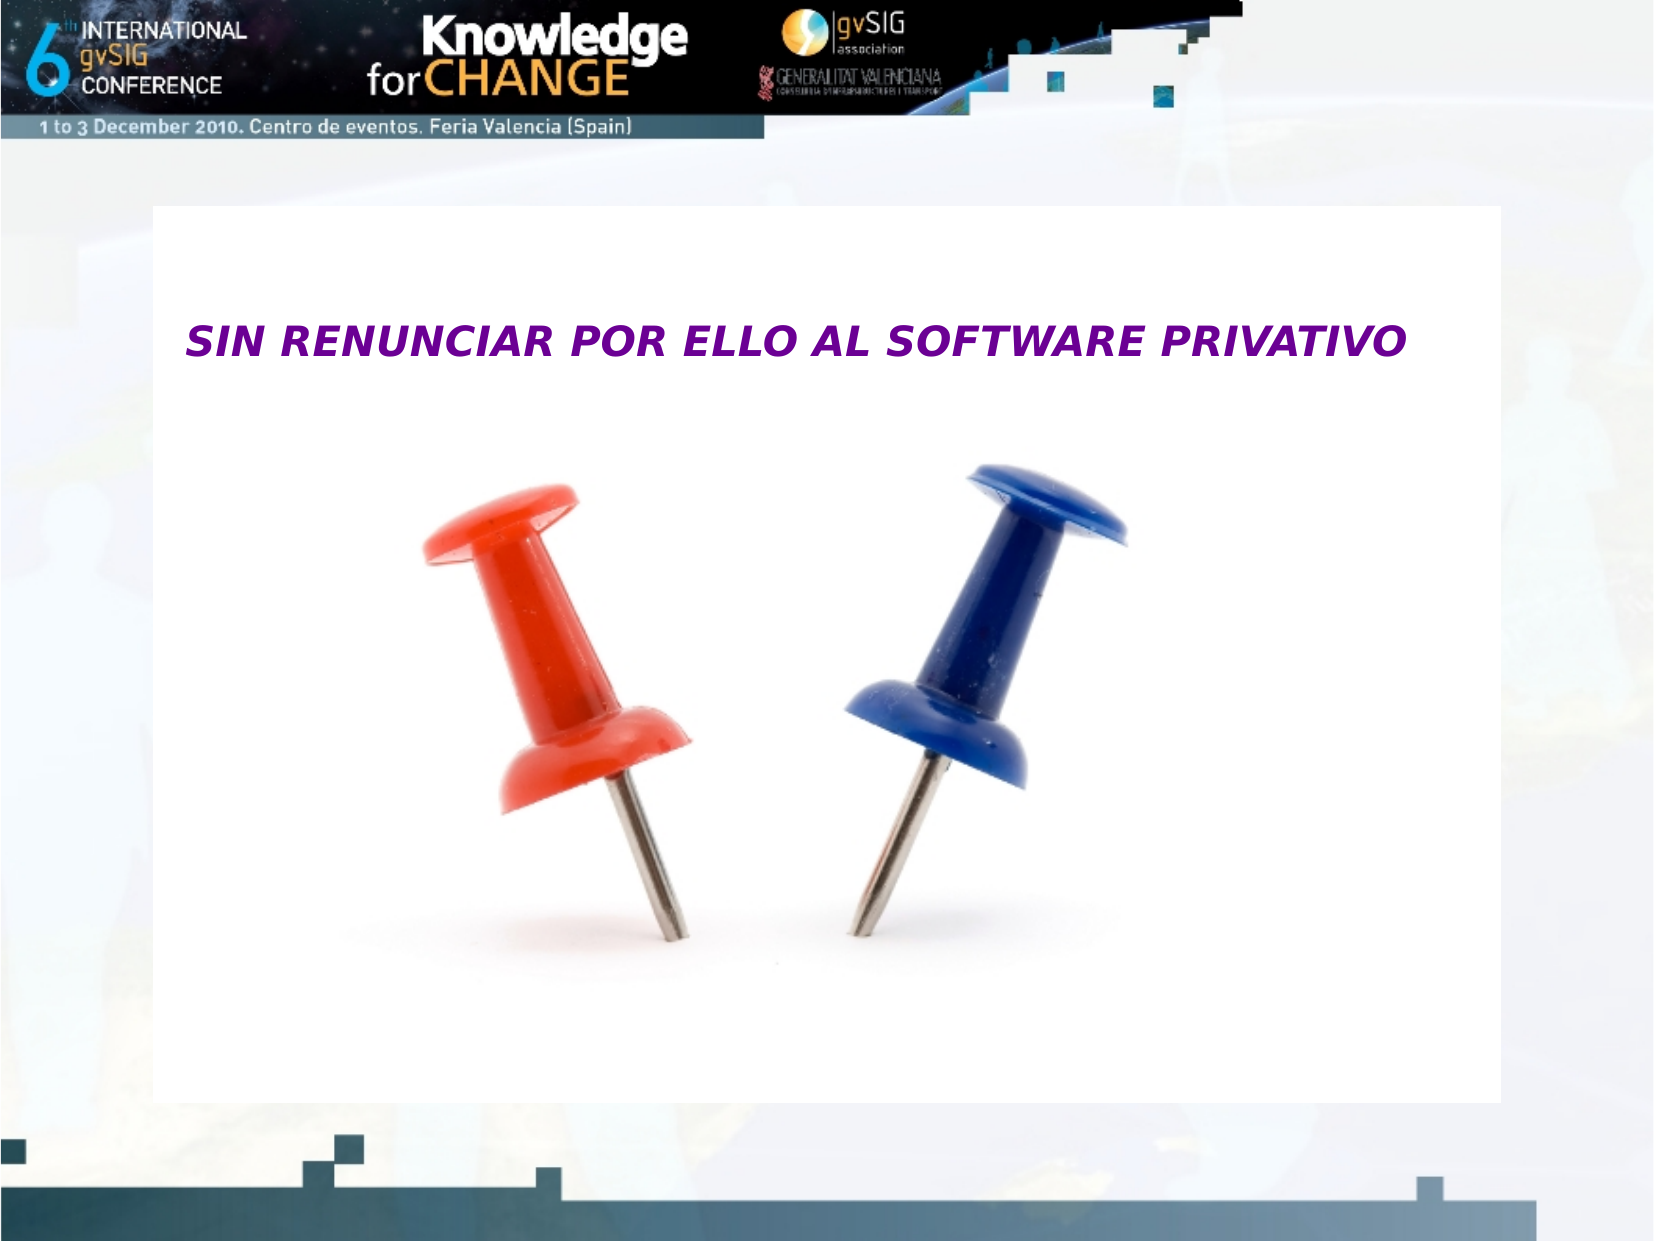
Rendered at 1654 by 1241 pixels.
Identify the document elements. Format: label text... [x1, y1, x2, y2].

picture [0, 0, 1654, 1241]
text_box SIN RENUNCIAR POR ELLO AL SOFTWARE PRIVATIVO [170, 309, 1552, 384]
